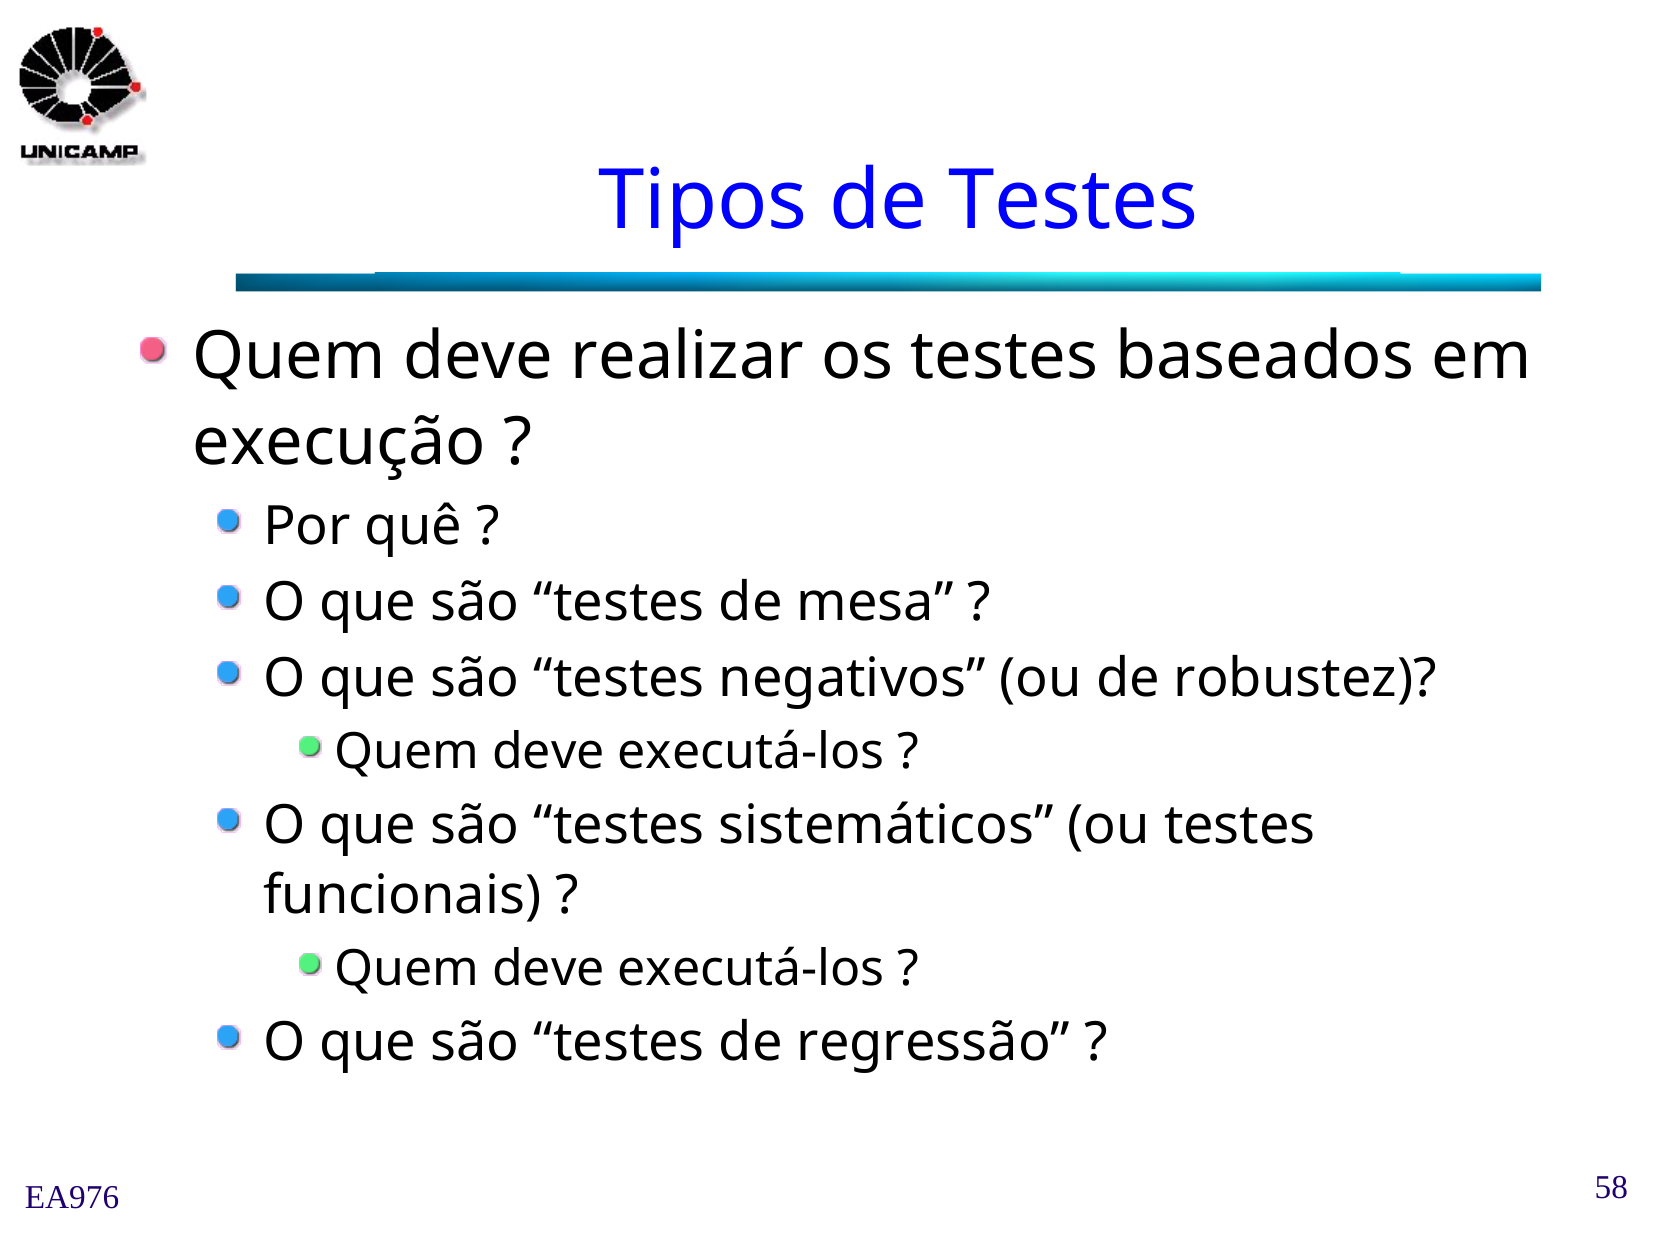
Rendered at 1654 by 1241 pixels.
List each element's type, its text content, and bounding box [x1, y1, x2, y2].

list Quem deve realizar os testes baseados em execução ? Por quê ? O que são “testes de mesa” ? O que são “testes negativos” (ou de robustez)? Quem deve executá-los ? O que são “testes sistemáticos” (ou testes funcionais) ? Quem deve executá-los ? O que são “testes de regressão” ? [121, 309, 1565, 1182]
picture [125, 272, 1654, 295]
title Tipos de Testes [264, 57, 1534, 250]
